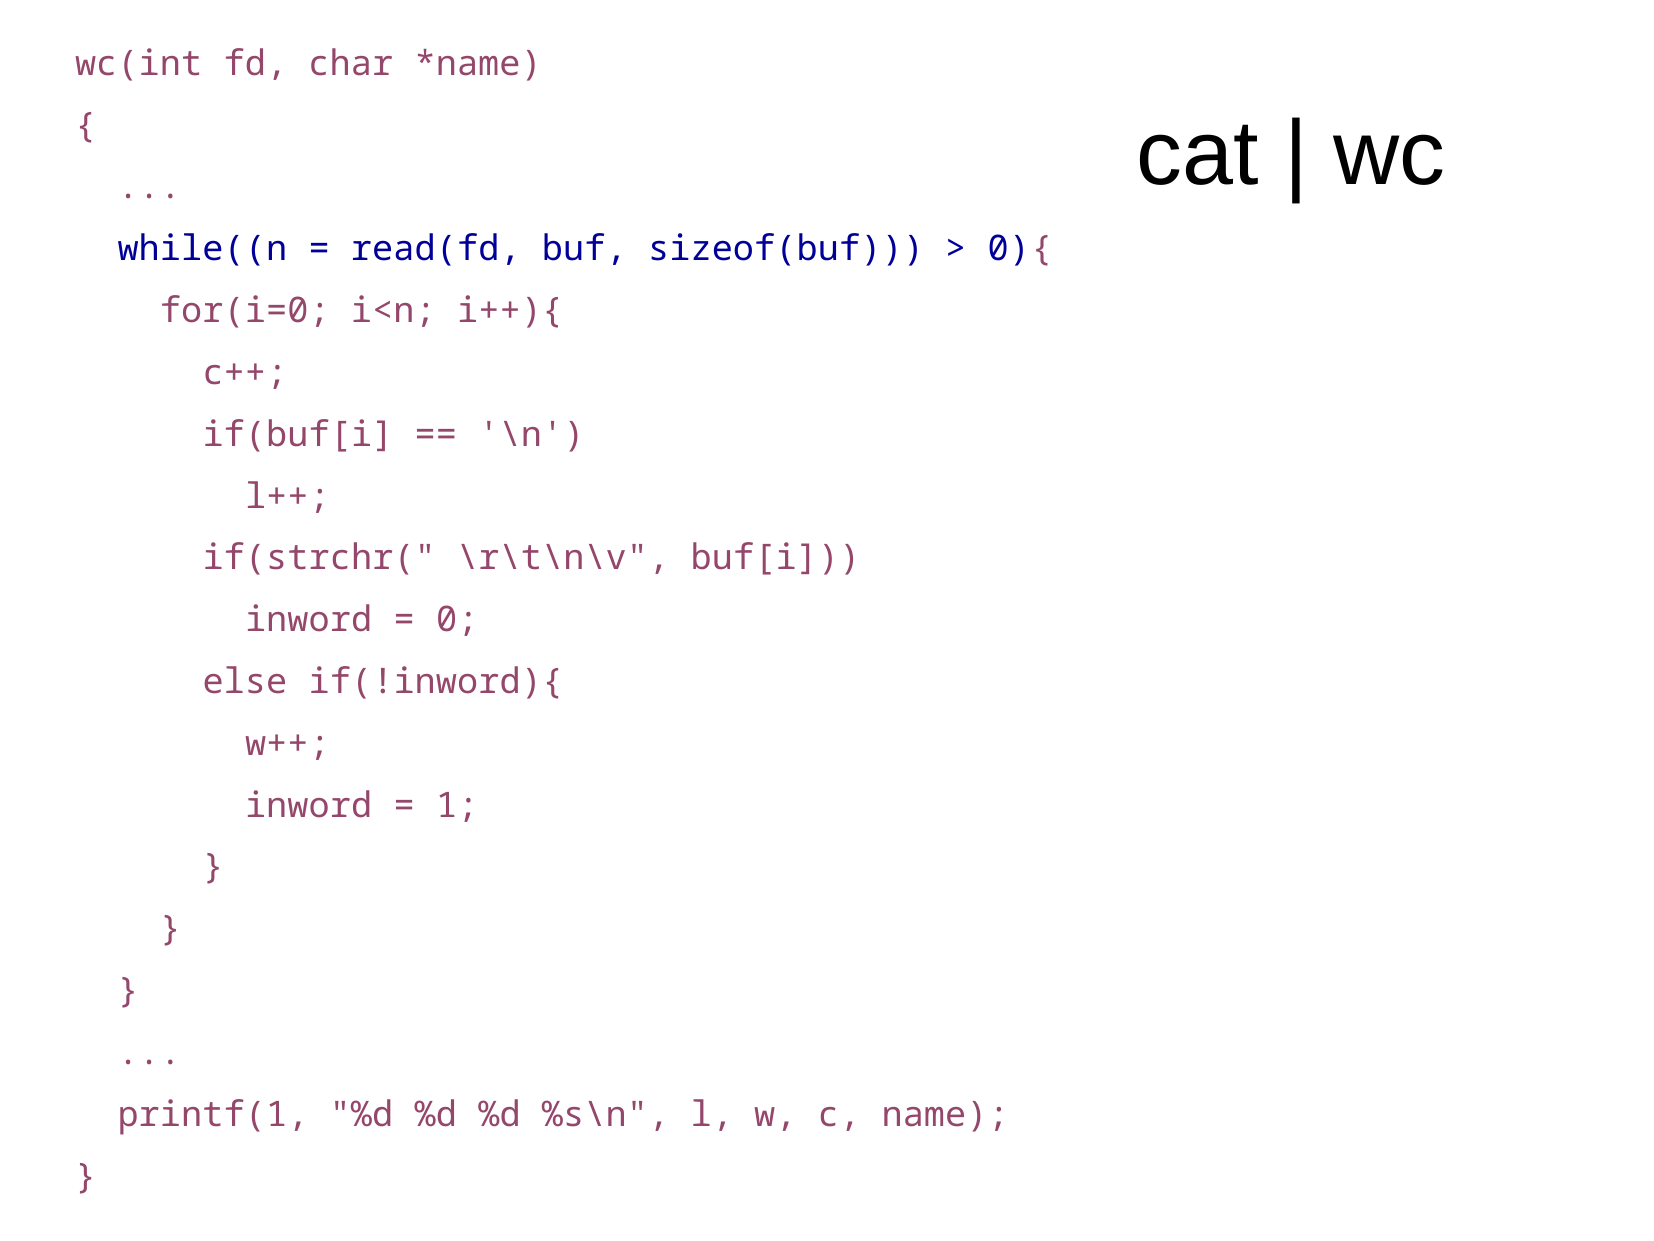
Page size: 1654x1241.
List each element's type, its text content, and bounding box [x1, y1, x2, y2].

list wc(int fd, char *name) { ... while((n = read(fd, buf, sizeof(buf))) > 0){ for(i=0; i<n; i++){ c++; if(buf[i] == '\n') l++; if(strchr(" \r\t\n\v", buf[i])) inword = 0; else if(!inword){ w++; inword = 1; } } } ... printf(1, "%d %d %d %s\n", l, w, c, name); } [75, 37, 1613, 1201]
